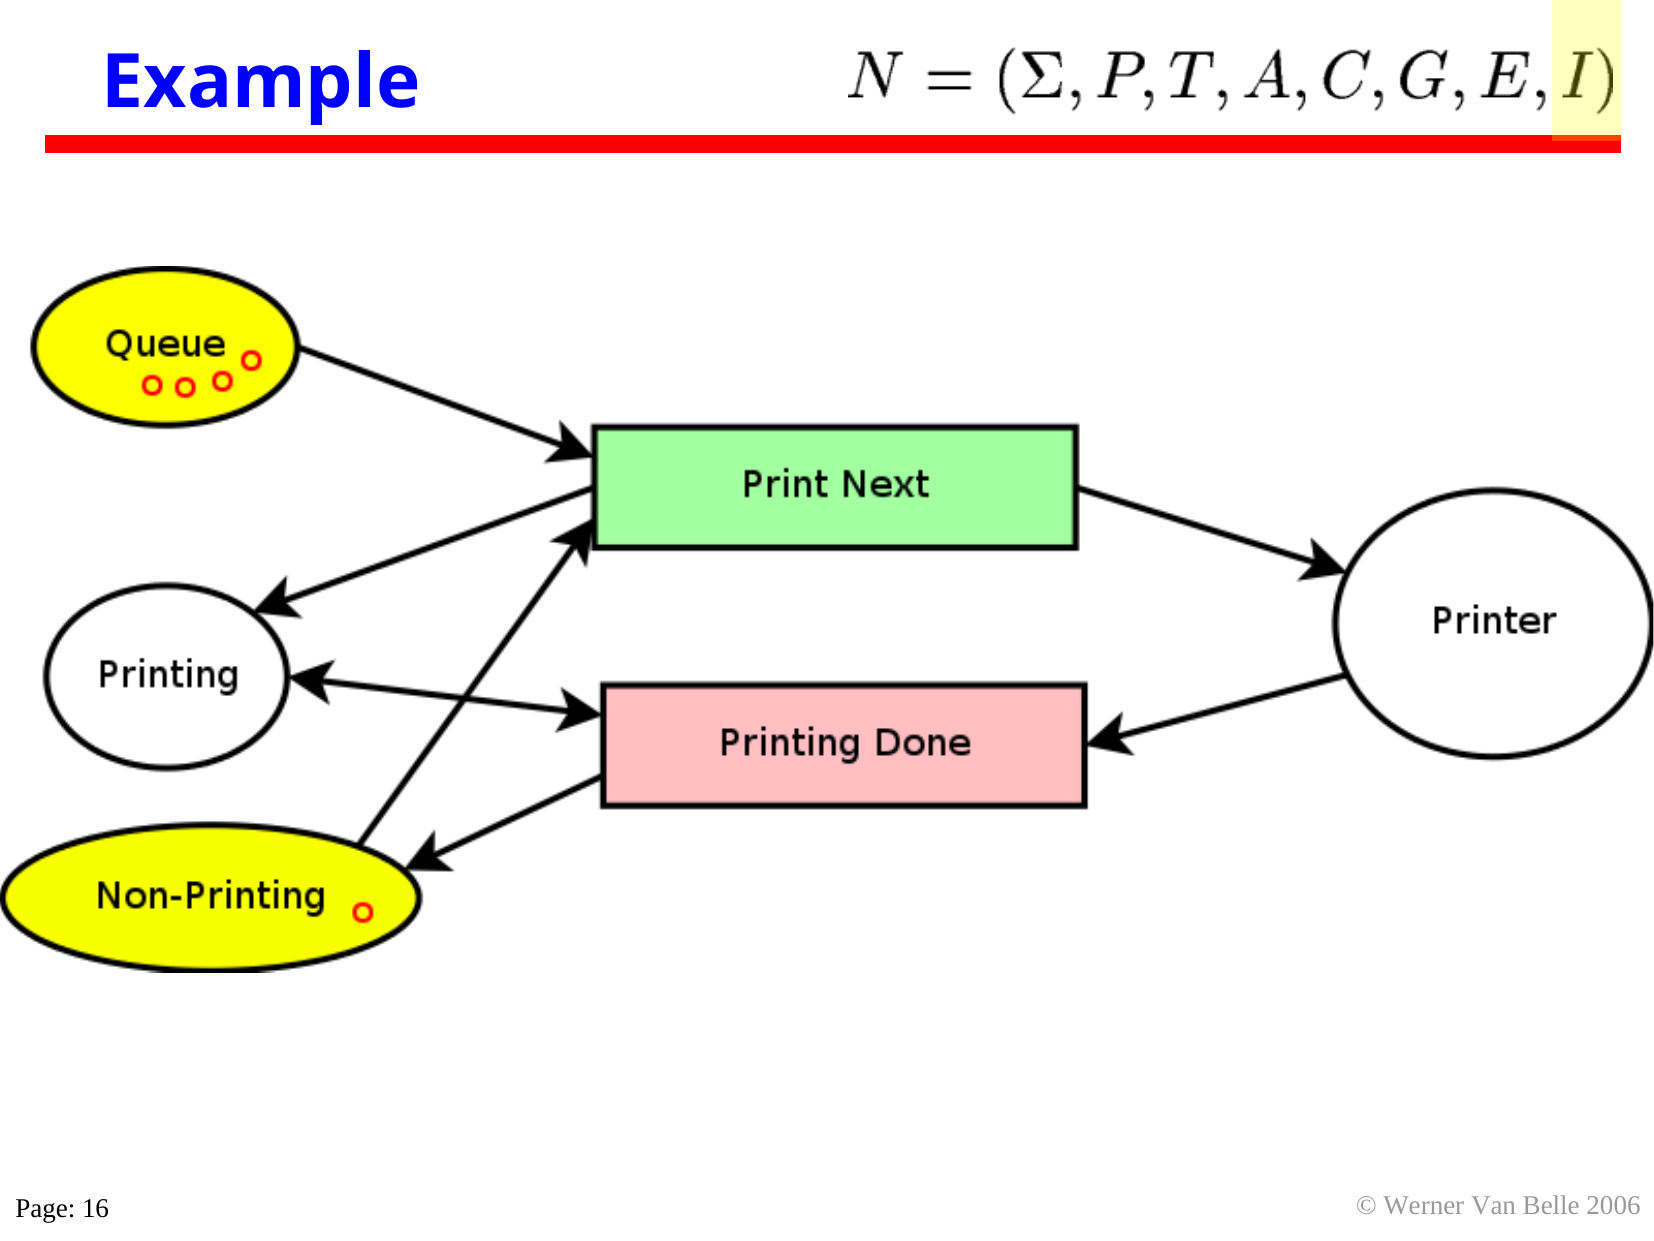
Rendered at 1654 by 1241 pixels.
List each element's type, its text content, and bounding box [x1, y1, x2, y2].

picture [848, 47, 1552, 115]
text_box [1552, 0, 1622, 141]
picture [0, 266, 1654, 973]
title Example [101, 27, 1514, 130]
